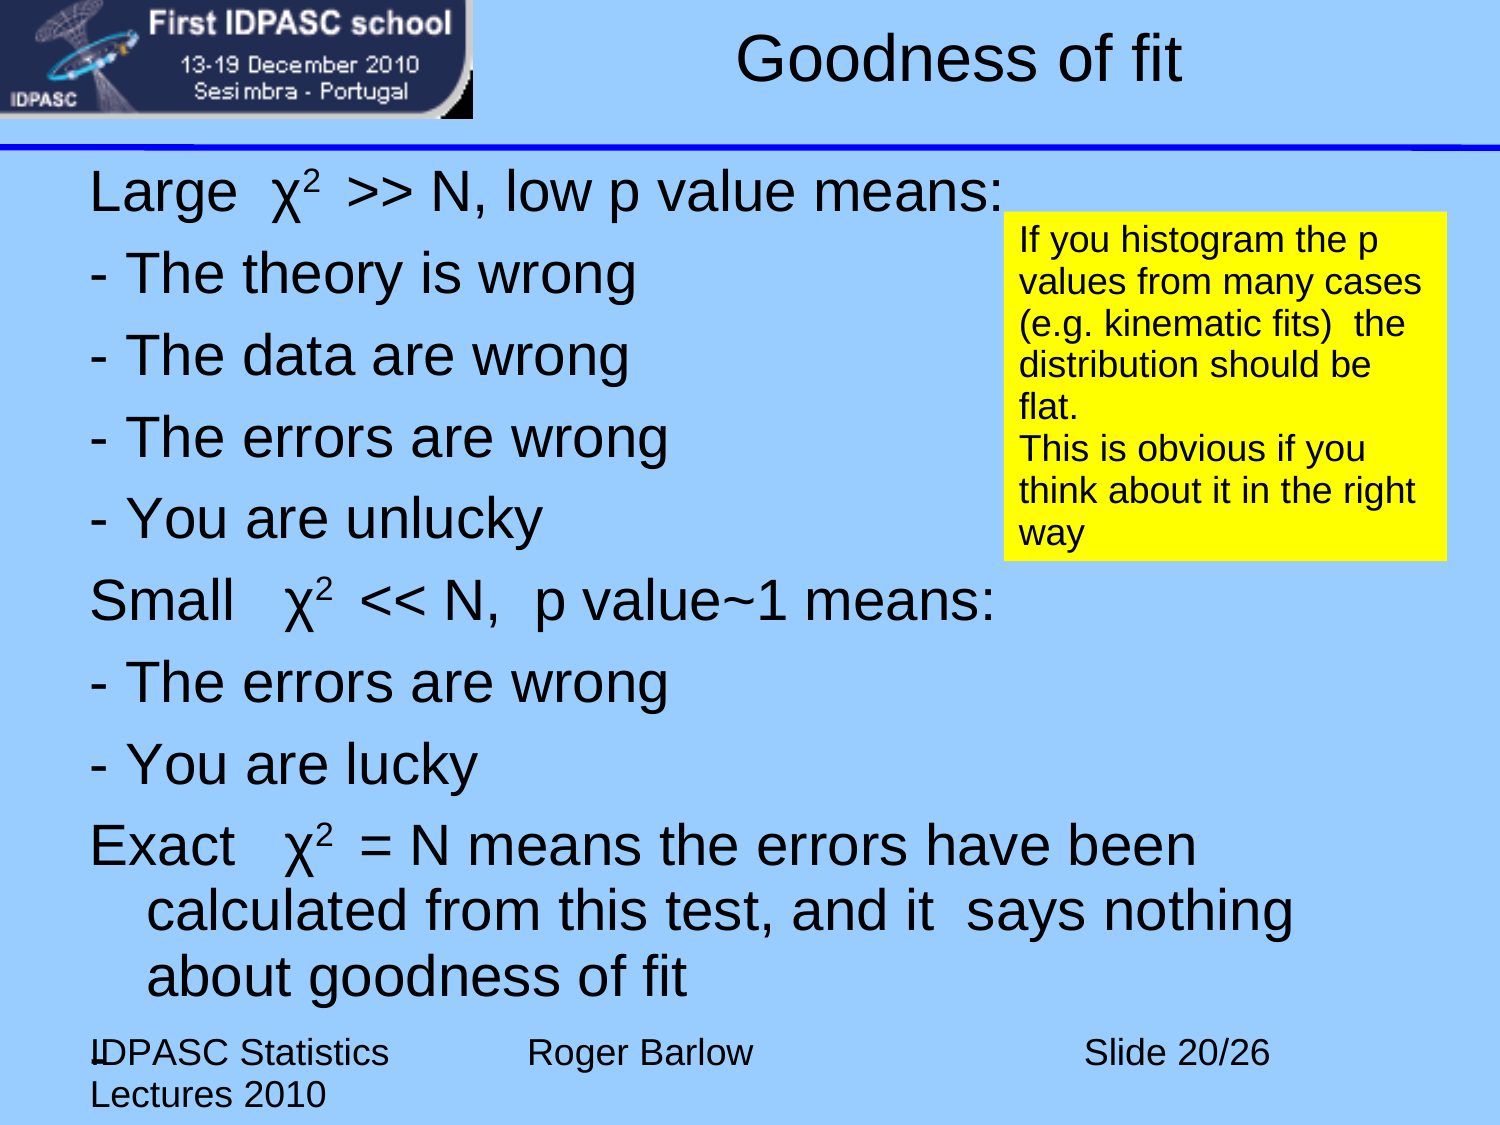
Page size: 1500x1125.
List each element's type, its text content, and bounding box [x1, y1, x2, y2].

picture [0, 0, 473, 119]
list Large χ2 >> N, low p value means: - The theory is wrong - The data are wrong - The errors are wrong - You are unlucky Small χ2 << N, p value~1 means: - The errors are wrong - You are lucky Exact χ2 = N means the errors have been calculated from this test, and it says nothing about goodness of fit - [75, 147, 1425, 1125]
title Goodness of fit [501, 7, 1418, 111]
text_box If you histogram the p values from many cases (e.g. kinematic fits) the distribution should be flat. This is obvious if you think about it in the right way [1003, 211, 1447, 562]
